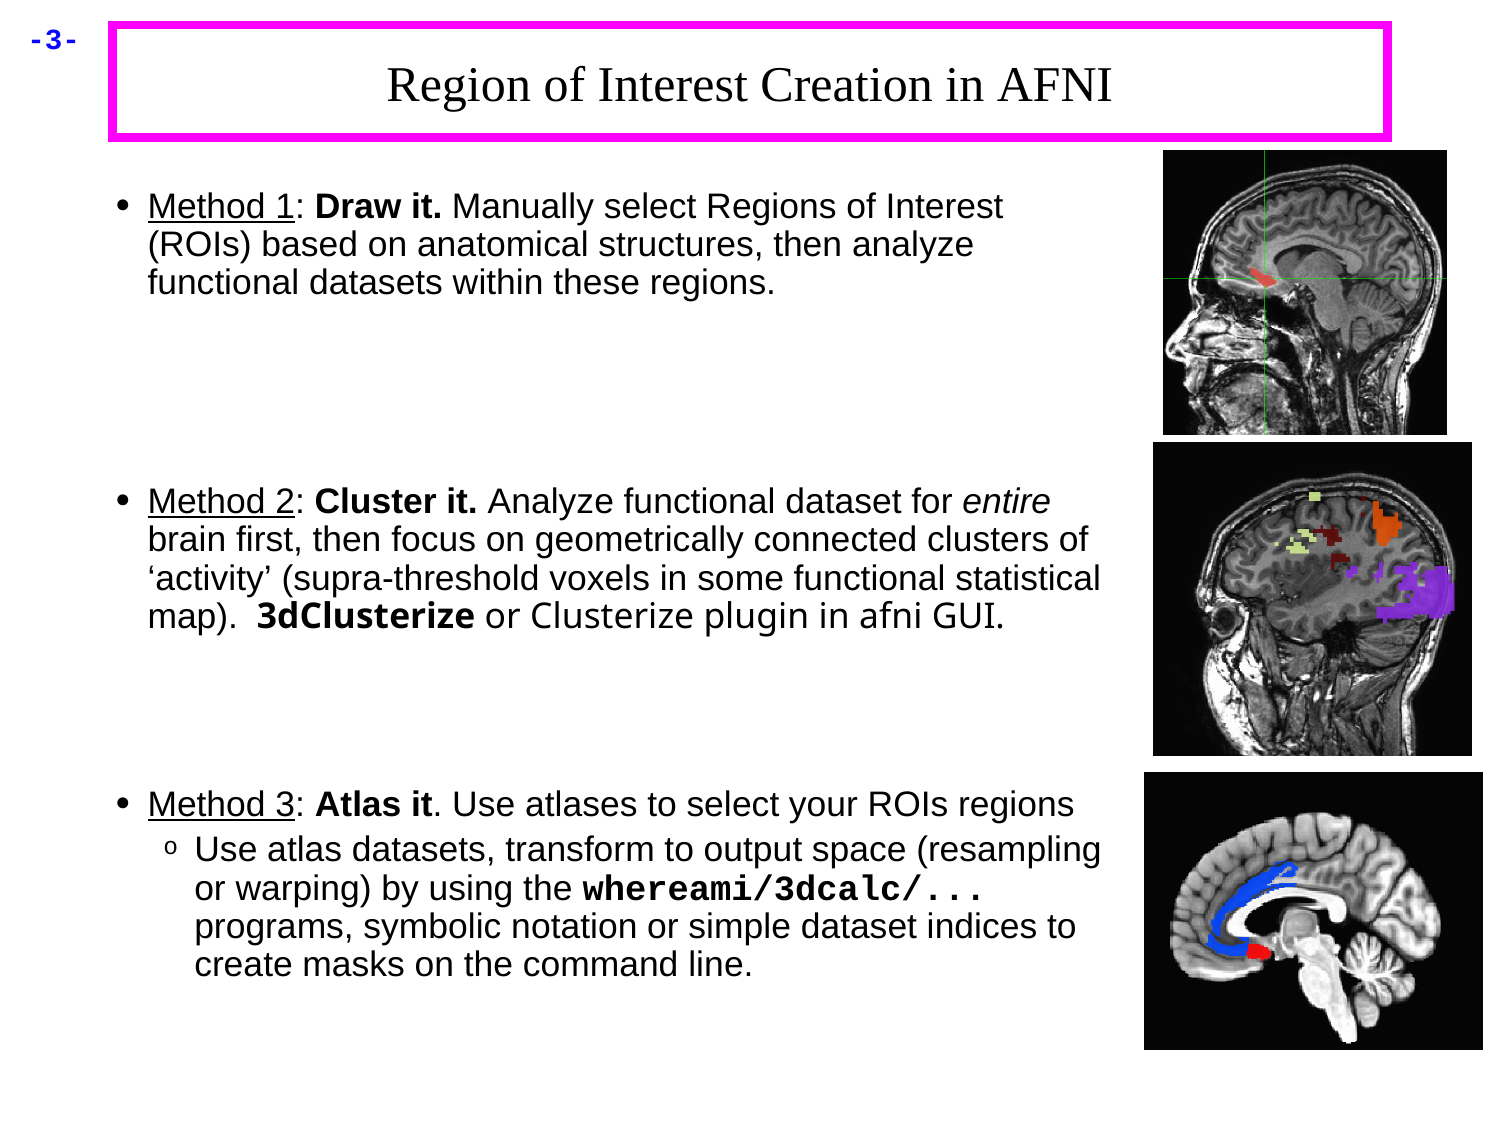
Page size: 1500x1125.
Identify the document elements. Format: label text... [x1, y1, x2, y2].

list Method 1: Draw it. Manually select Regions of Interest (ROIs) based on anatomical structures, then analyze functional datasets within these regions. Method 2: Cluster it. Analyze functional dataset for entire brain first, then focus on geometrically connected clusters of ‘activity’ (supra-threshold voxels in some functional statistical map). 3dClusterize or Clusterize plugin in afni GUI. Method 3: Atlas it. Use atlases to select your ROIs regions Use atlas datasets, transform to output space (resampling or warping) by using the whereami/3dcalc/... programs, symbolic notation or simple dataset indices to create masks on the command line. [99, 180, 1126, 1051]
picture [1144, 772, 1483, 1051]
title Region of Interest Creation in AFNI [112, 24, 1388, 138]
picture [1163, 150, 1447, 435]
picture [1153, 442, 1472, 756]
